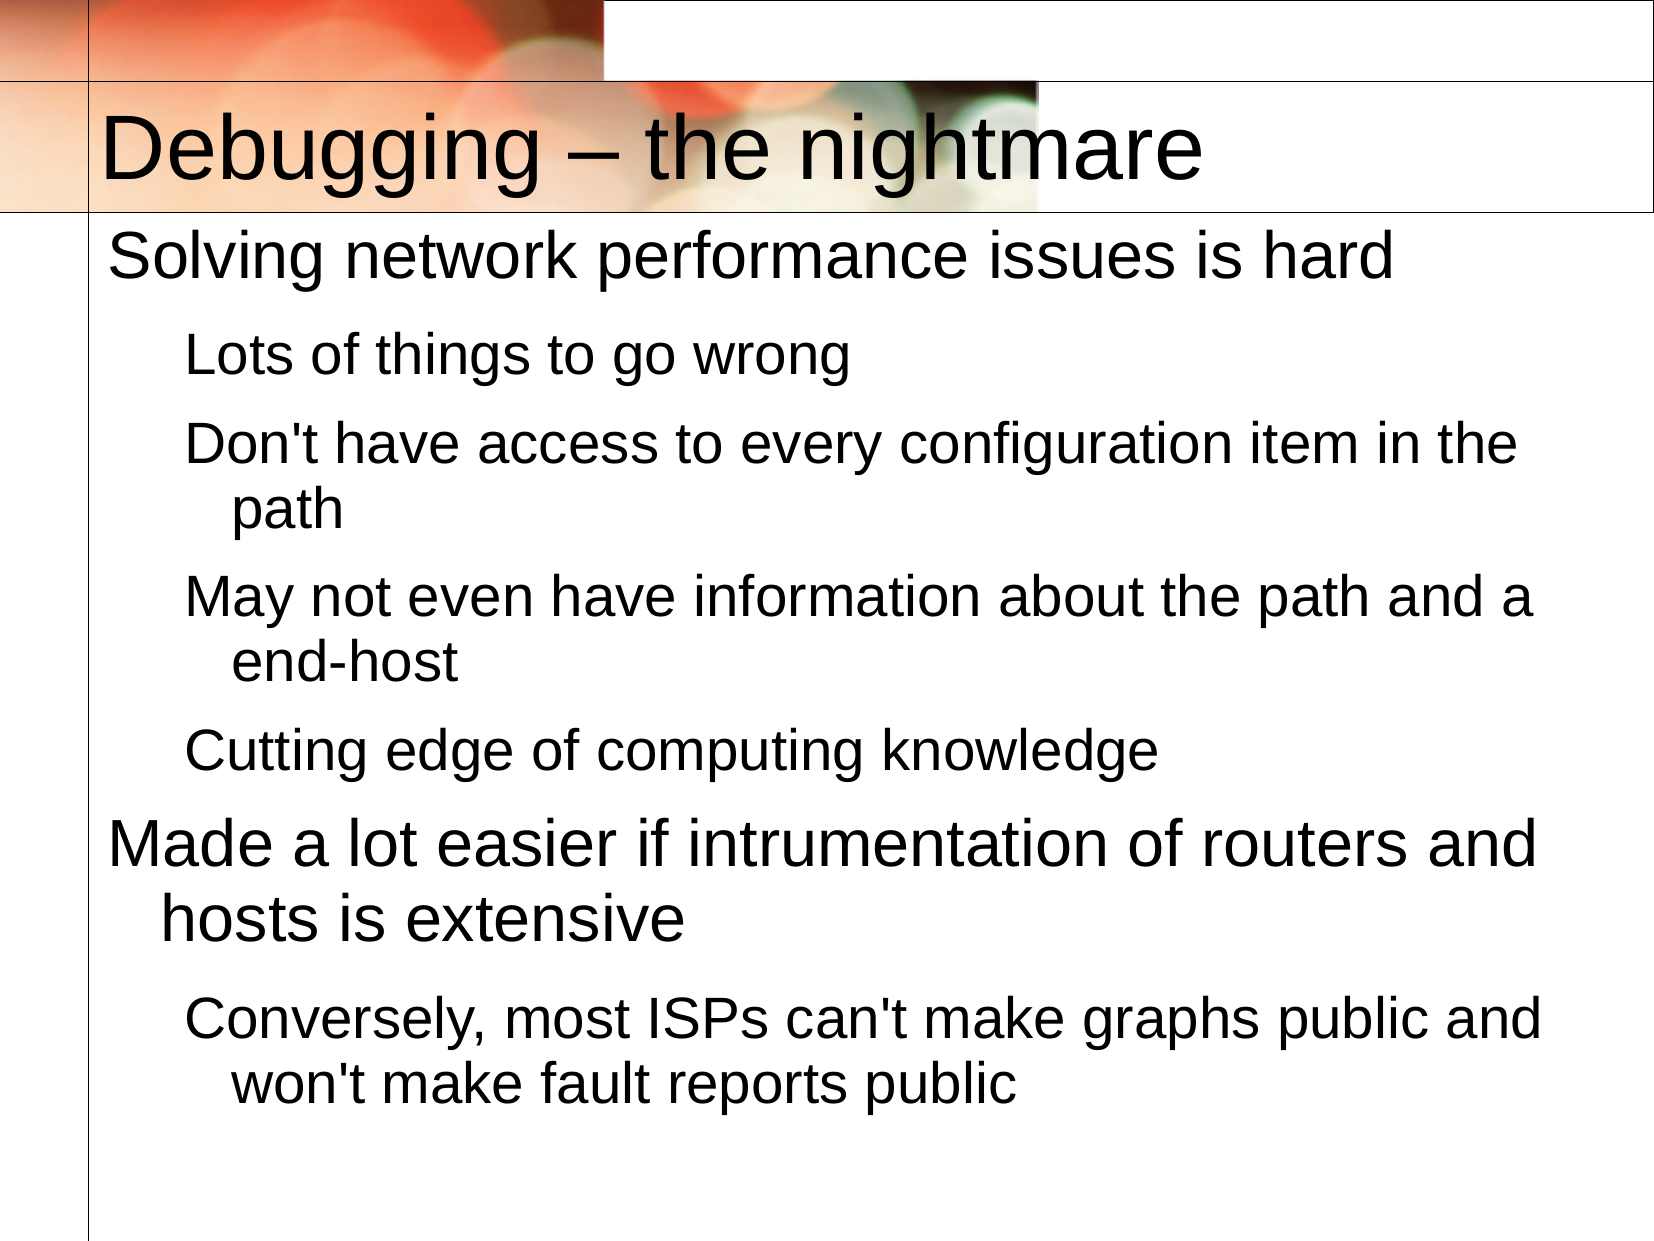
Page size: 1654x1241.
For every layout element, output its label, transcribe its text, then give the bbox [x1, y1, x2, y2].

picture [0, 82, 88, 212]
picture [0, 0, 88, 81]
list Solving network performance issues is hard Lots of things to go wrong Don't have access to every configuration item in the path May not even have information about the path and a end-host Cutting edge of computing knowledge Made a lot easier if intrumentation of routers and hosts is extensive Conversely, most ISPs can't make graphs public and won't make fault reports public [89, 217, 1578, 1226]
picture [89, 0, 1039, 81]
picture [89, 82, 1039, 212]
title Debugging – the nightmare [100, 95, 1571, 200]
